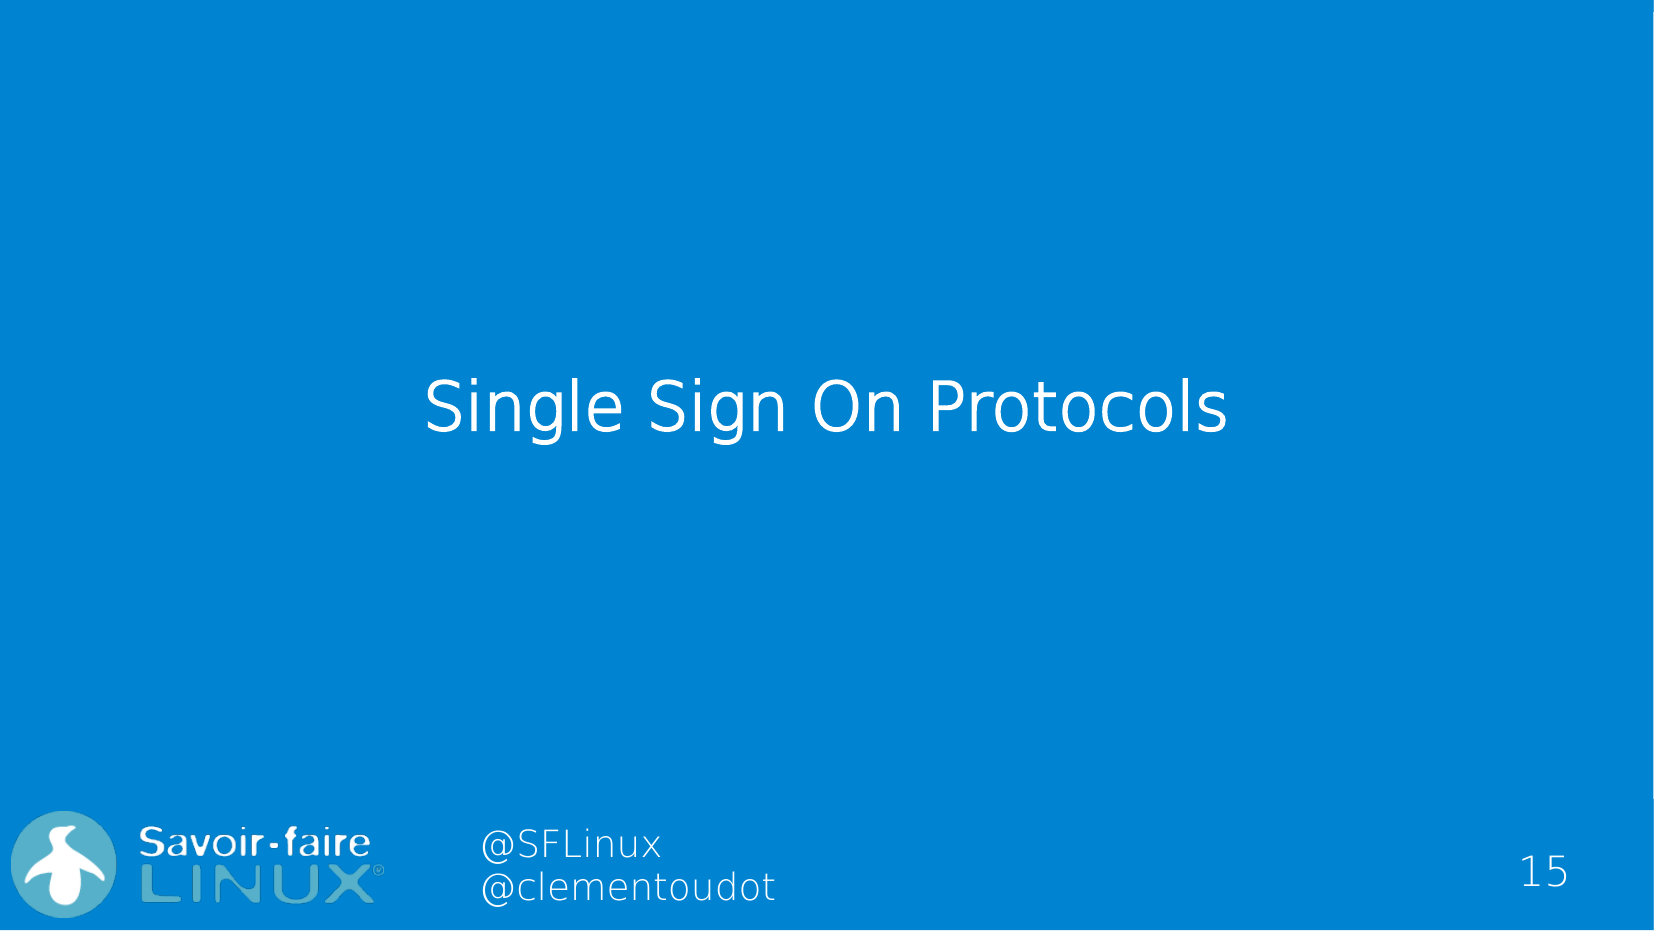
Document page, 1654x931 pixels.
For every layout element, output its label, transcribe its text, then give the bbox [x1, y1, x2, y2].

picture [11, 811, 384, 918]
subtitle Single Sign On Protocols [82, 212, 1571, 602]
